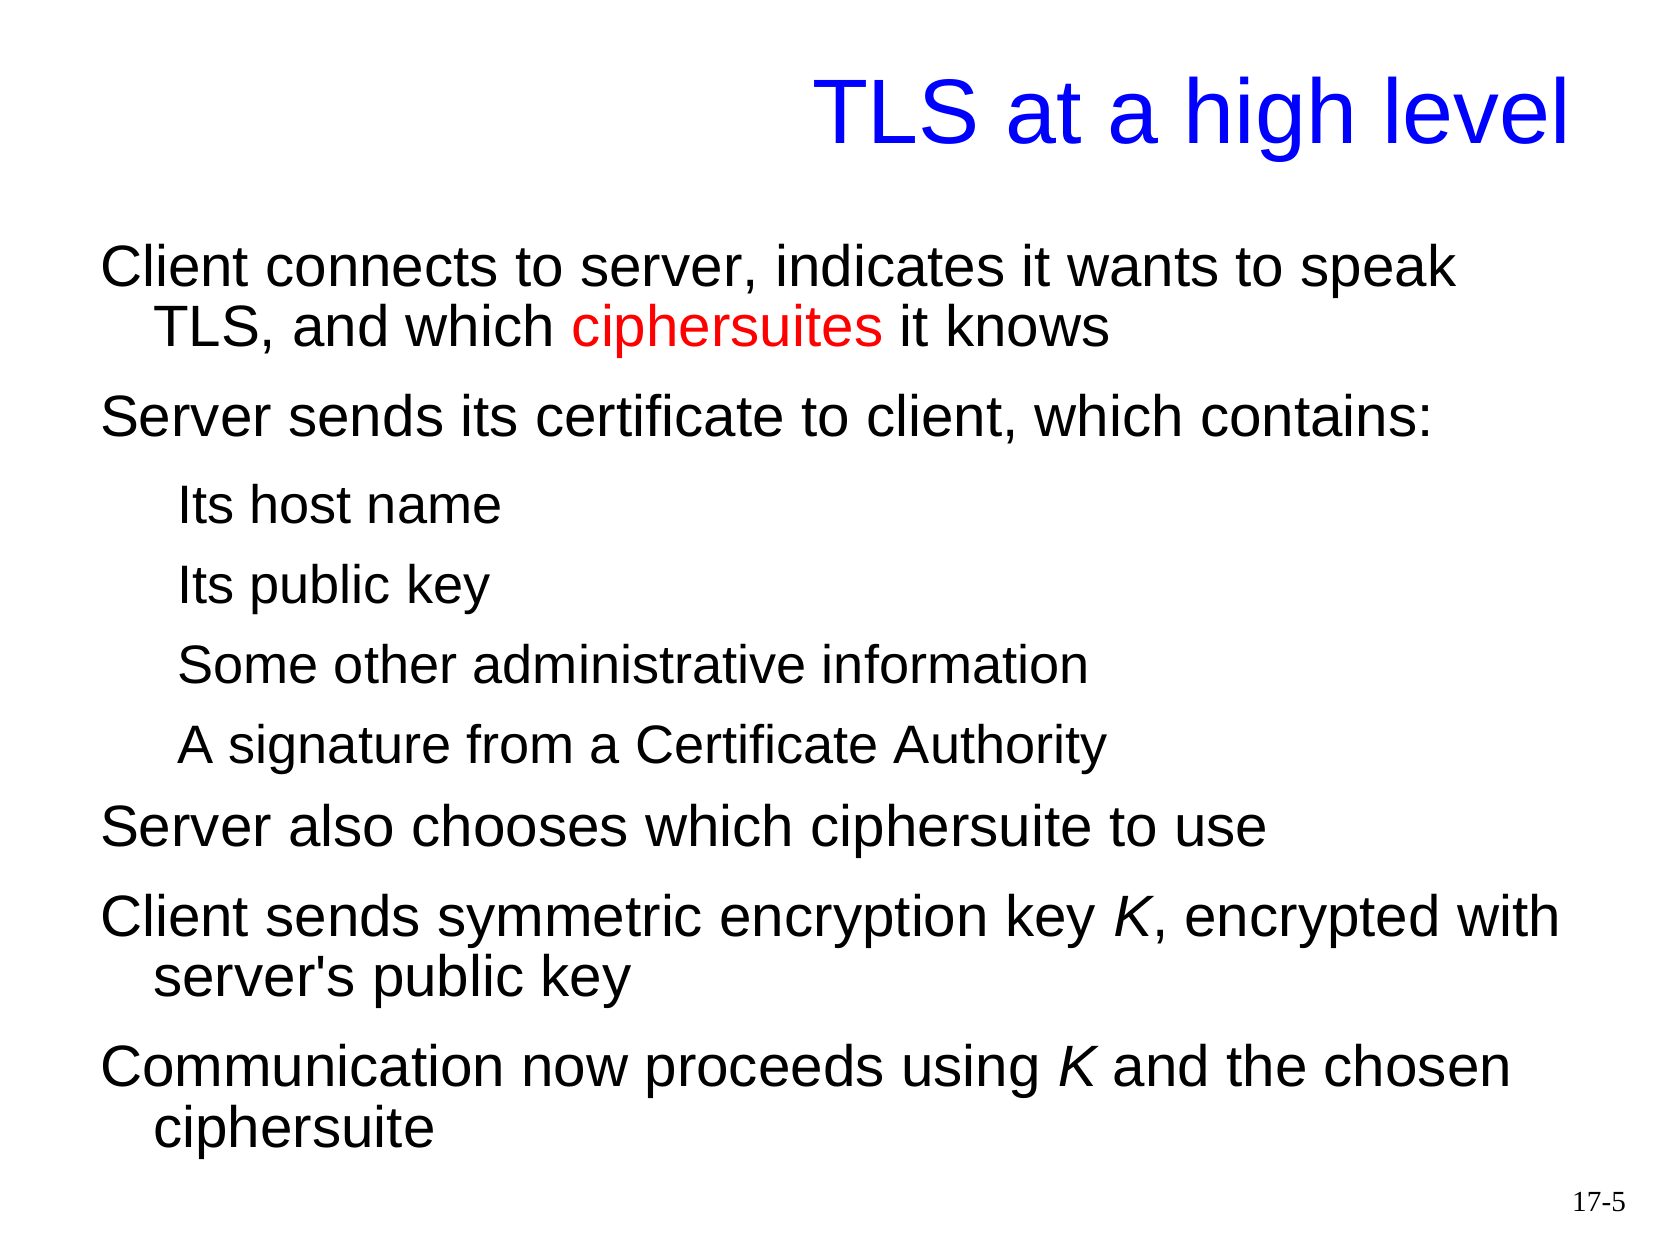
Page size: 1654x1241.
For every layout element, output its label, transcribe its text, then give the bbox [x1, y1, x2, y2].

title TLS at a high level [84, 18, 1573, 211]
list Client connects to server, indicates it wants to speak TLS, and which ciphersuites it knows Server sends its certificate to client, which contains: Its host name Its public key Some other administrative information A signature from a Certificate Authority Server also chooses which ciphersuite to use Client sends symmetric encryption key K, encrypted with server's public key Communication now proceeds using K and the chosen ciphersuite [82, 237, 1571, 1165]
